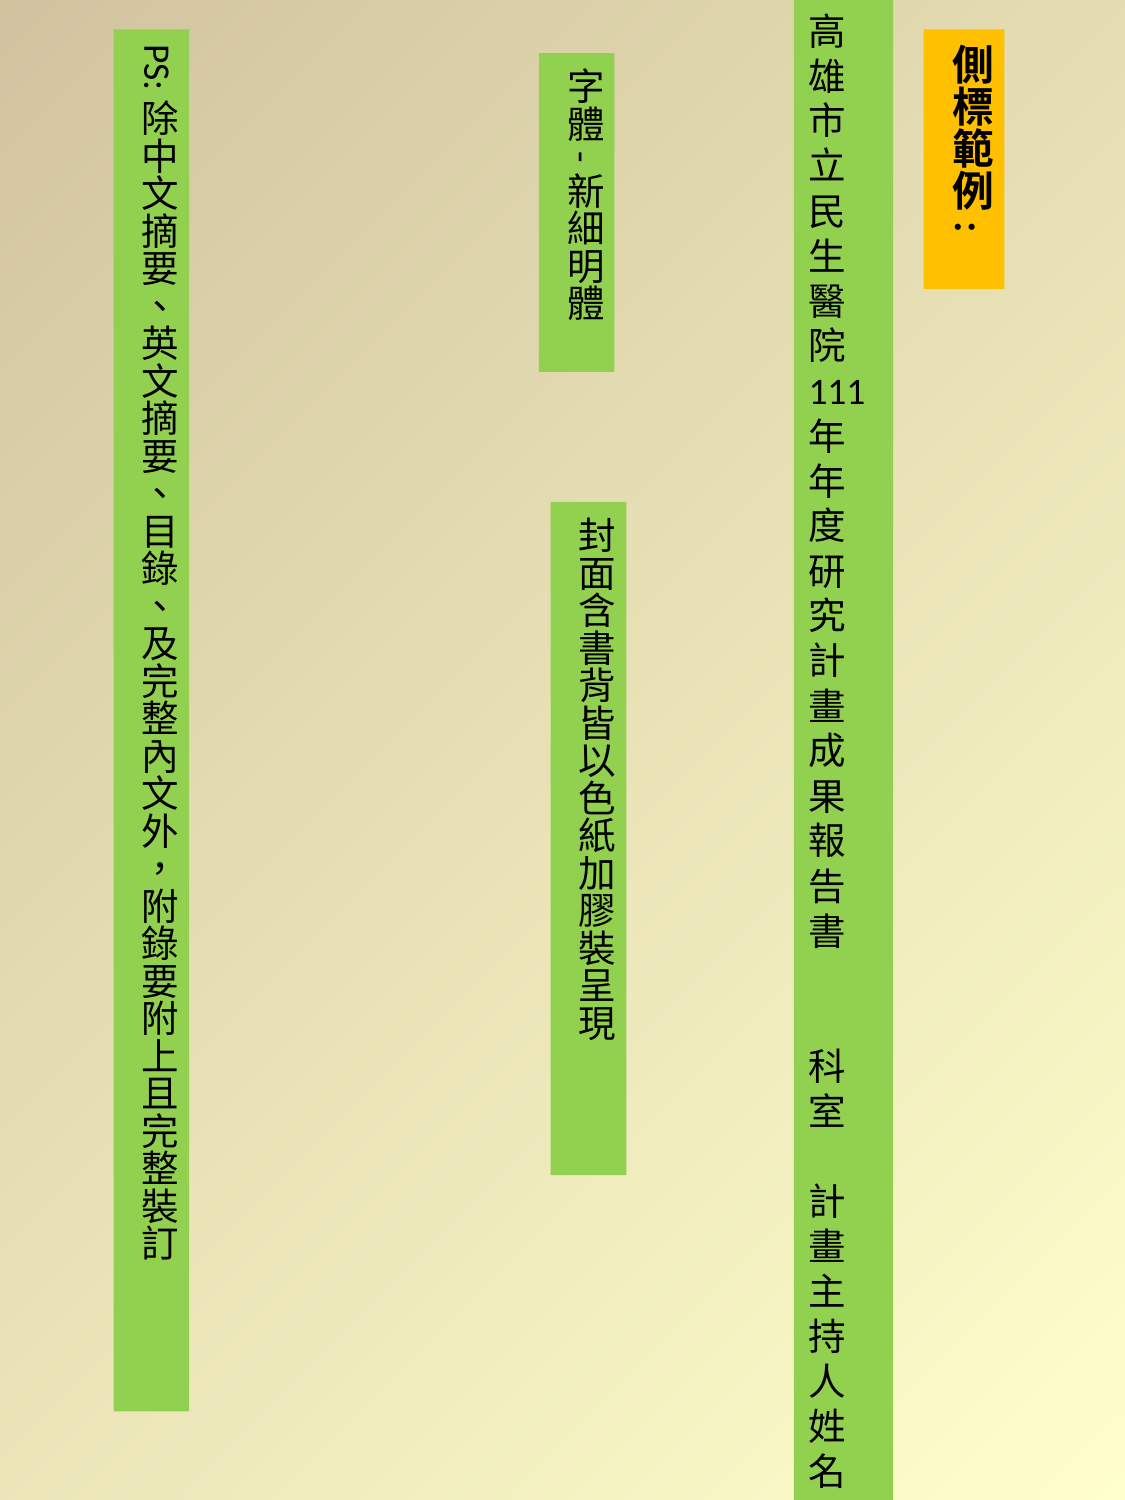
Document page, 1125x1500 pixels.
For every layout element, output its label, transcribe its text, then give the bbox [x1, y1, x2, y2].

text_box 側標範例: [923, 29, 1005, 290]
text_box PS:除中文摘要、英文摘要、目錄、及完整內文外，附錄要附上且完整裝訂 [113, 29, 190, 1412]
text_box 高雄市立民生醫院111年年度研究計畫成果 報告書 科室 計畫主持人 姓名 [793, 0, 894, 1500]
text_box 字體-新細明體 [538, 53, 615, 372]
text_box 封面含書背皆以色紙加膠裝呈現 [550, 501, 627, 1176]
